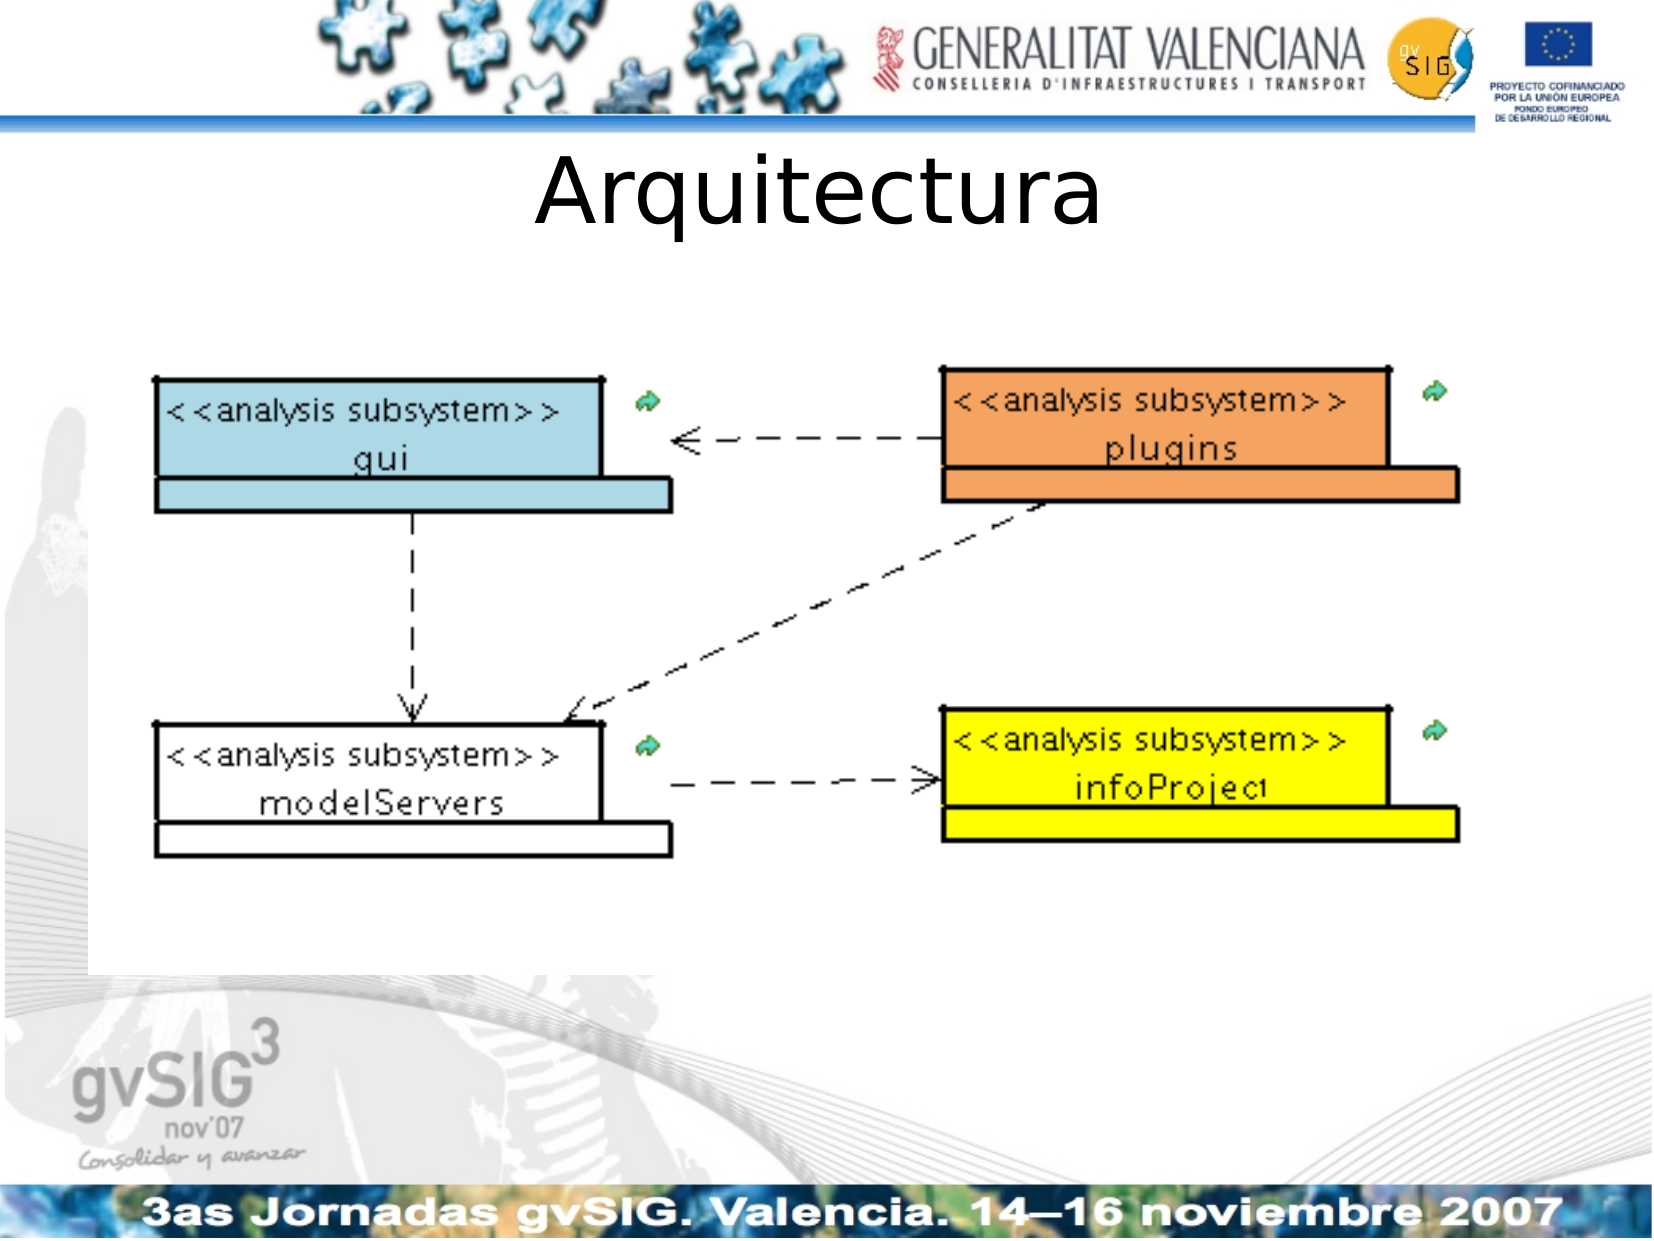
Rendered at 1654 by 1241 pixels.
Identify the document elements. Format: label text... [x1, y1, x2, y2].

title Arquitectura [76, 88, 1565, 296]
picture [0, 0, 1652, 1238]
